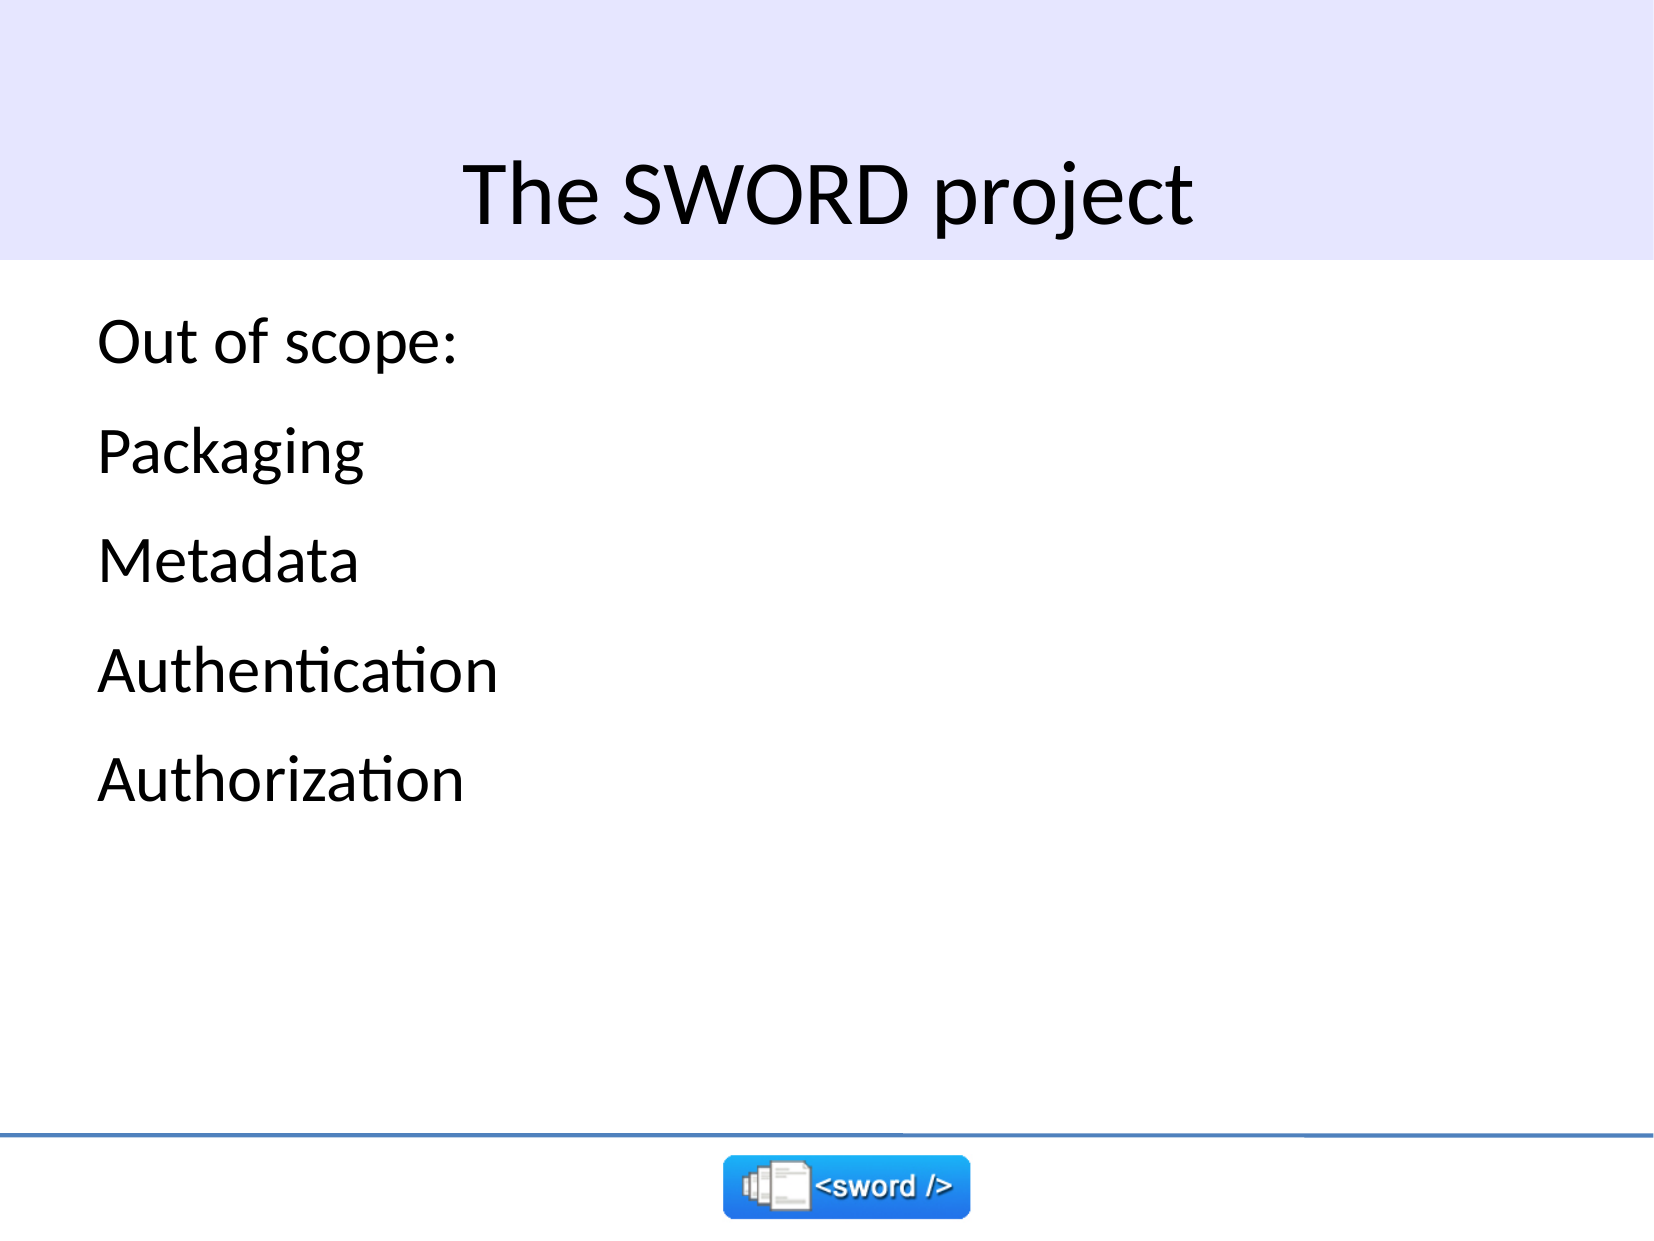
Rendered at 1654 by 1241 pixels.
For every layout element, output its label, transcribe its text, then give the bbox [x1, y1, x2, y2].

picture [722, 1154, 973, 1223]
text_box The SWORD project [362, 148, 1297, 256]
list Out of scope: Packaging Metadata Authentication Authorization [82, 289, 1571, 1108]
